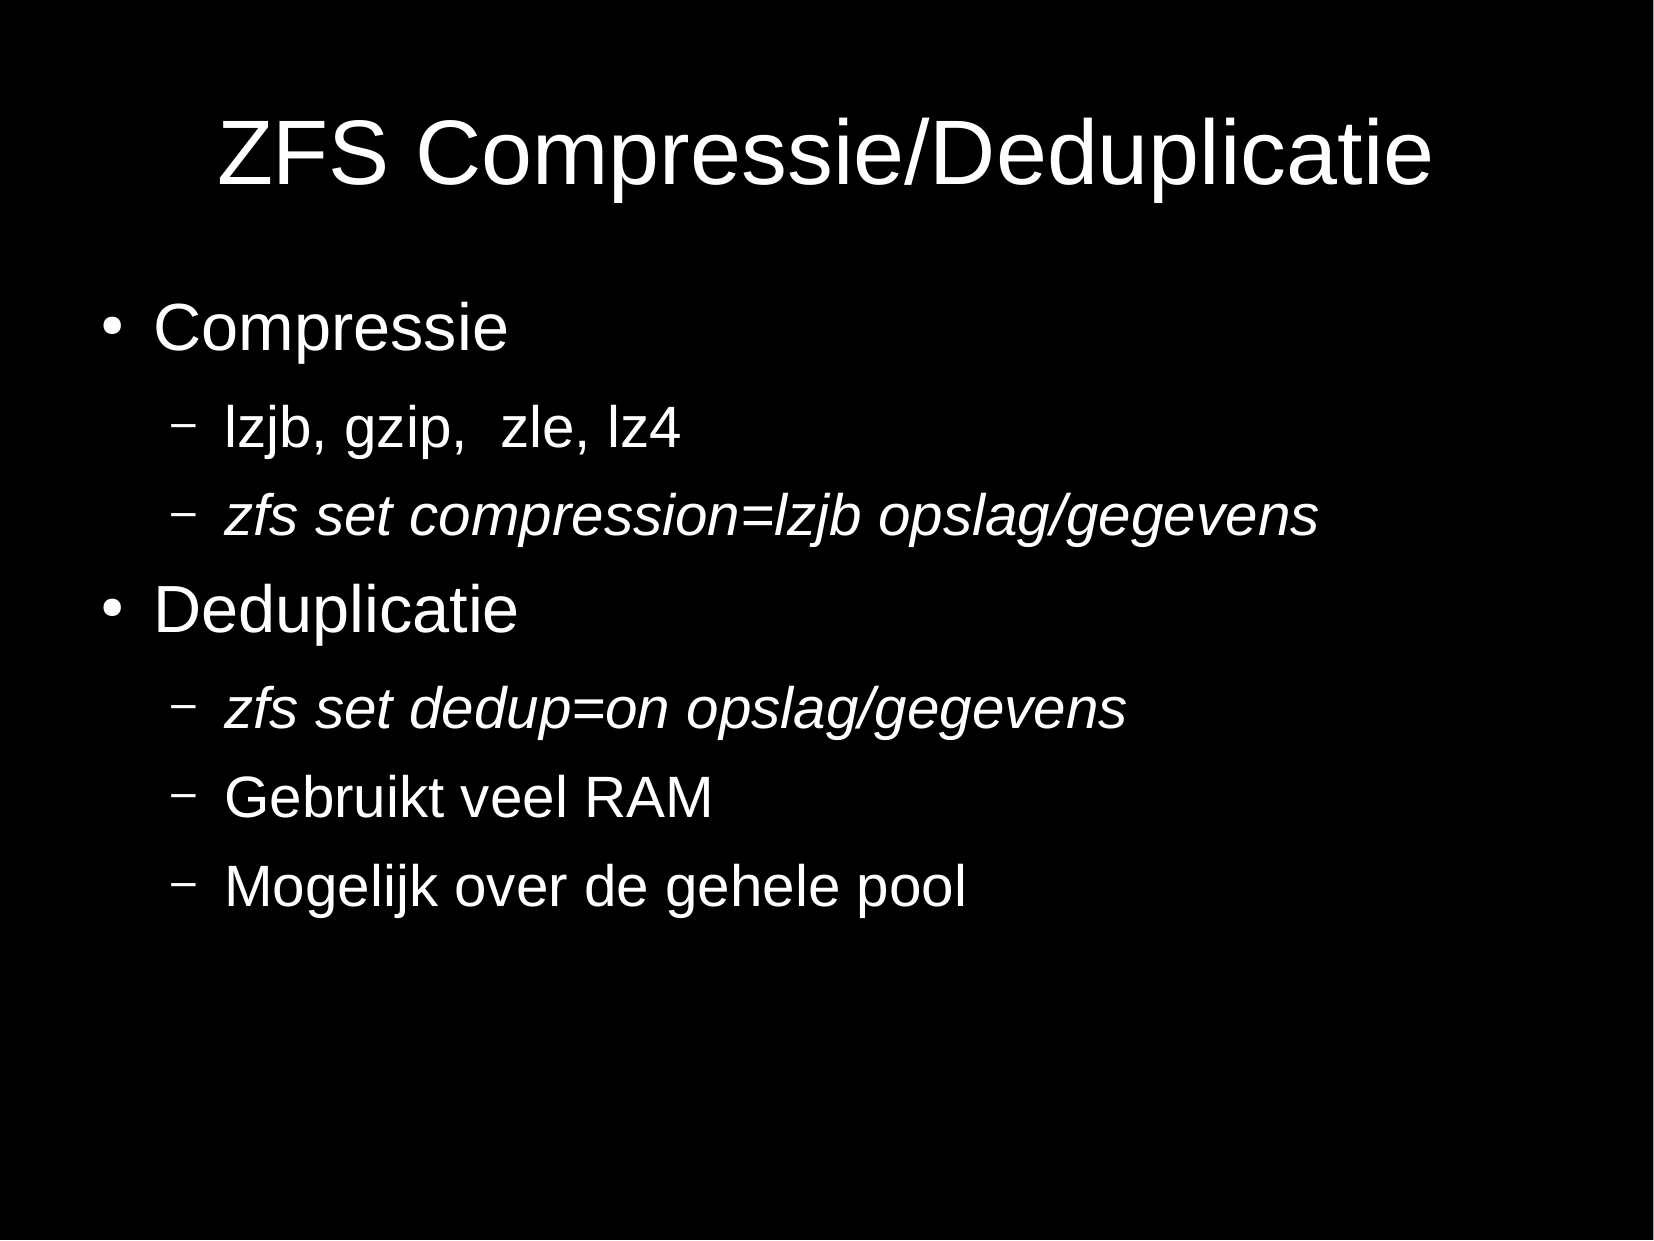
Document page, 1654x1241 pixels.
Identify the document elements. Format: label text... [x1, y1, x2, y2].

title ZFS Compressie/Deduplicatie [82, 49, 1571, 257]
list Compressie lzjb, gzip, zle, lz4 zfs set compression=lzjb opslag/gegevens Deduplicatie zfs set dedup=on opslag/gegevens Gebruikt veel RAM Mogelijk over de gehele pool [82, 290, 1571, 1010]
